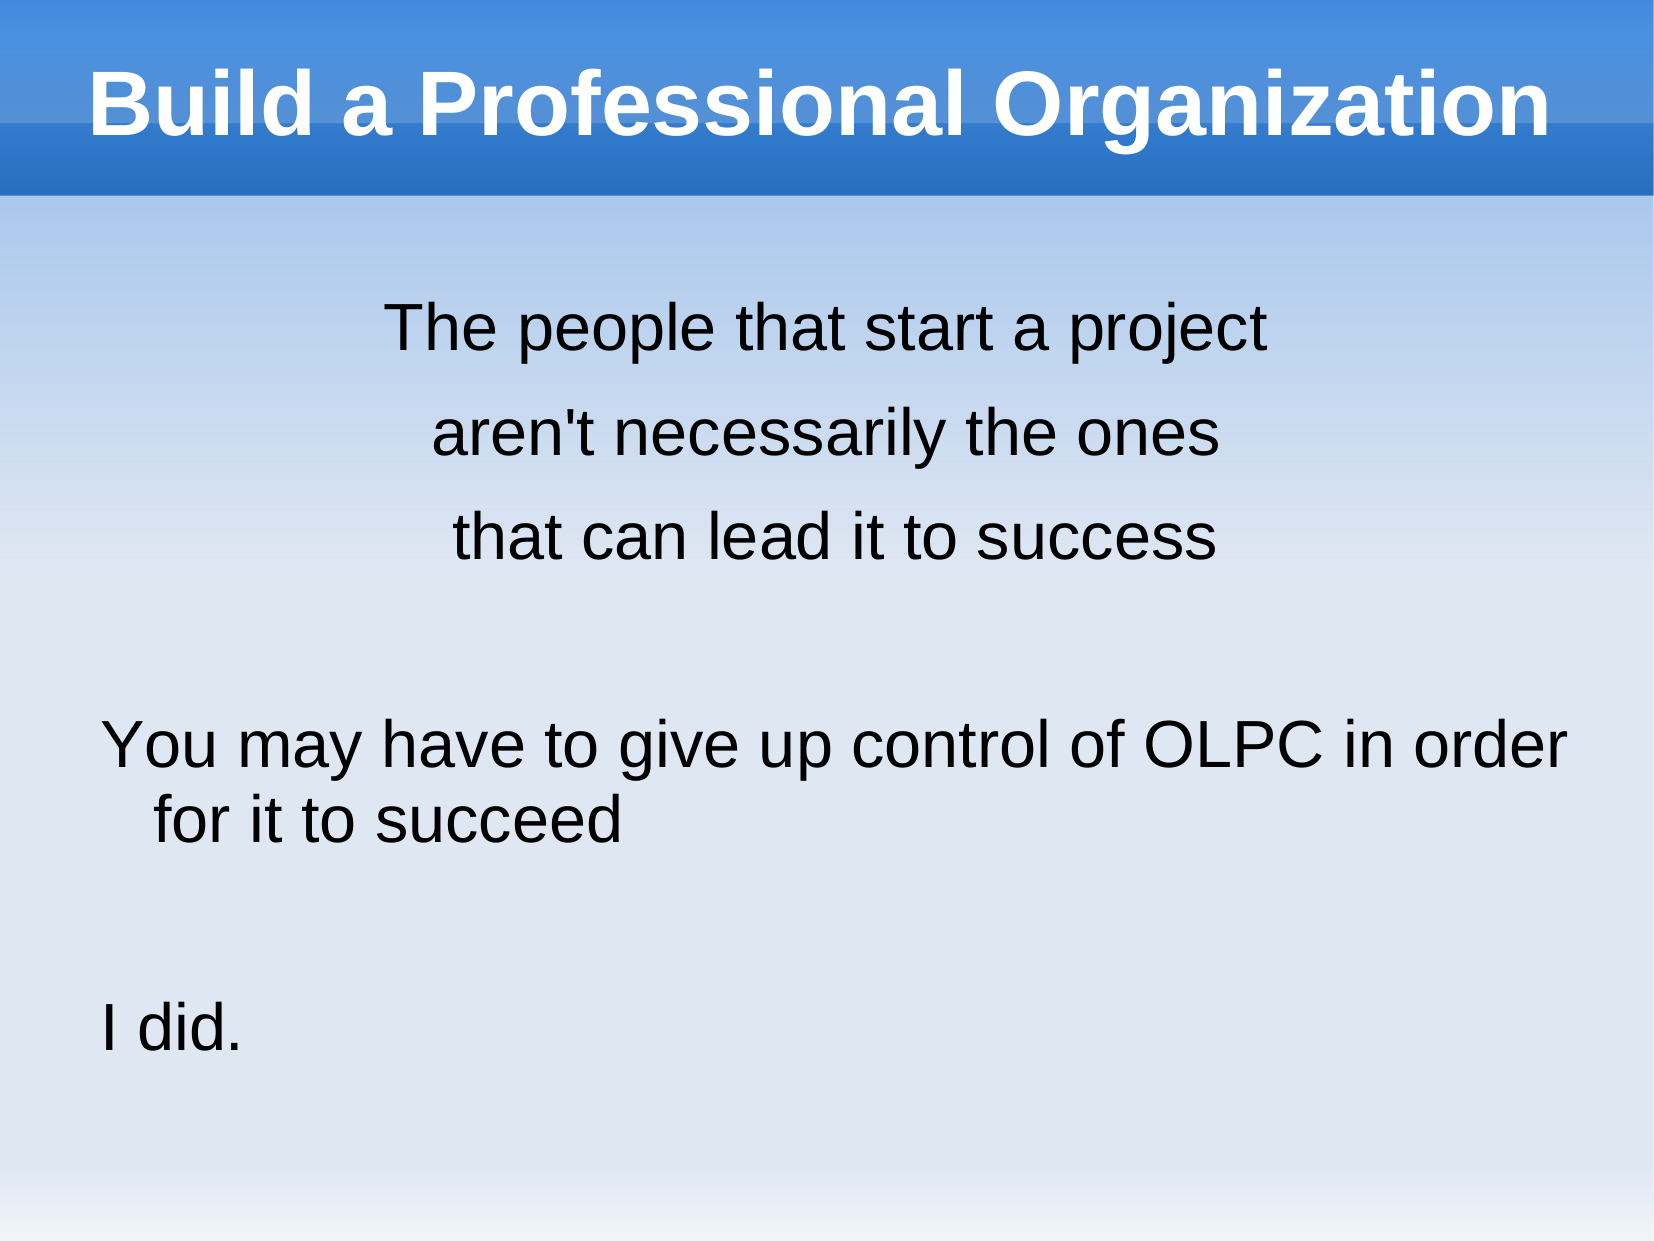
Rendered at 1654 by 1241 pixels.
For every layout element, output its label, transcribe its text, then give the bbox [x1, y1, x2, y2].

list The people that start a project aren't necessarily the ones that can lead it to success You may have to give up control of OLPC in order for it to succeed I did. [82, 290, 1571, 1132]
picture [0, 0, 1654, 1241]
title Build a Professional Organization [76, 7, 1565, 200]
